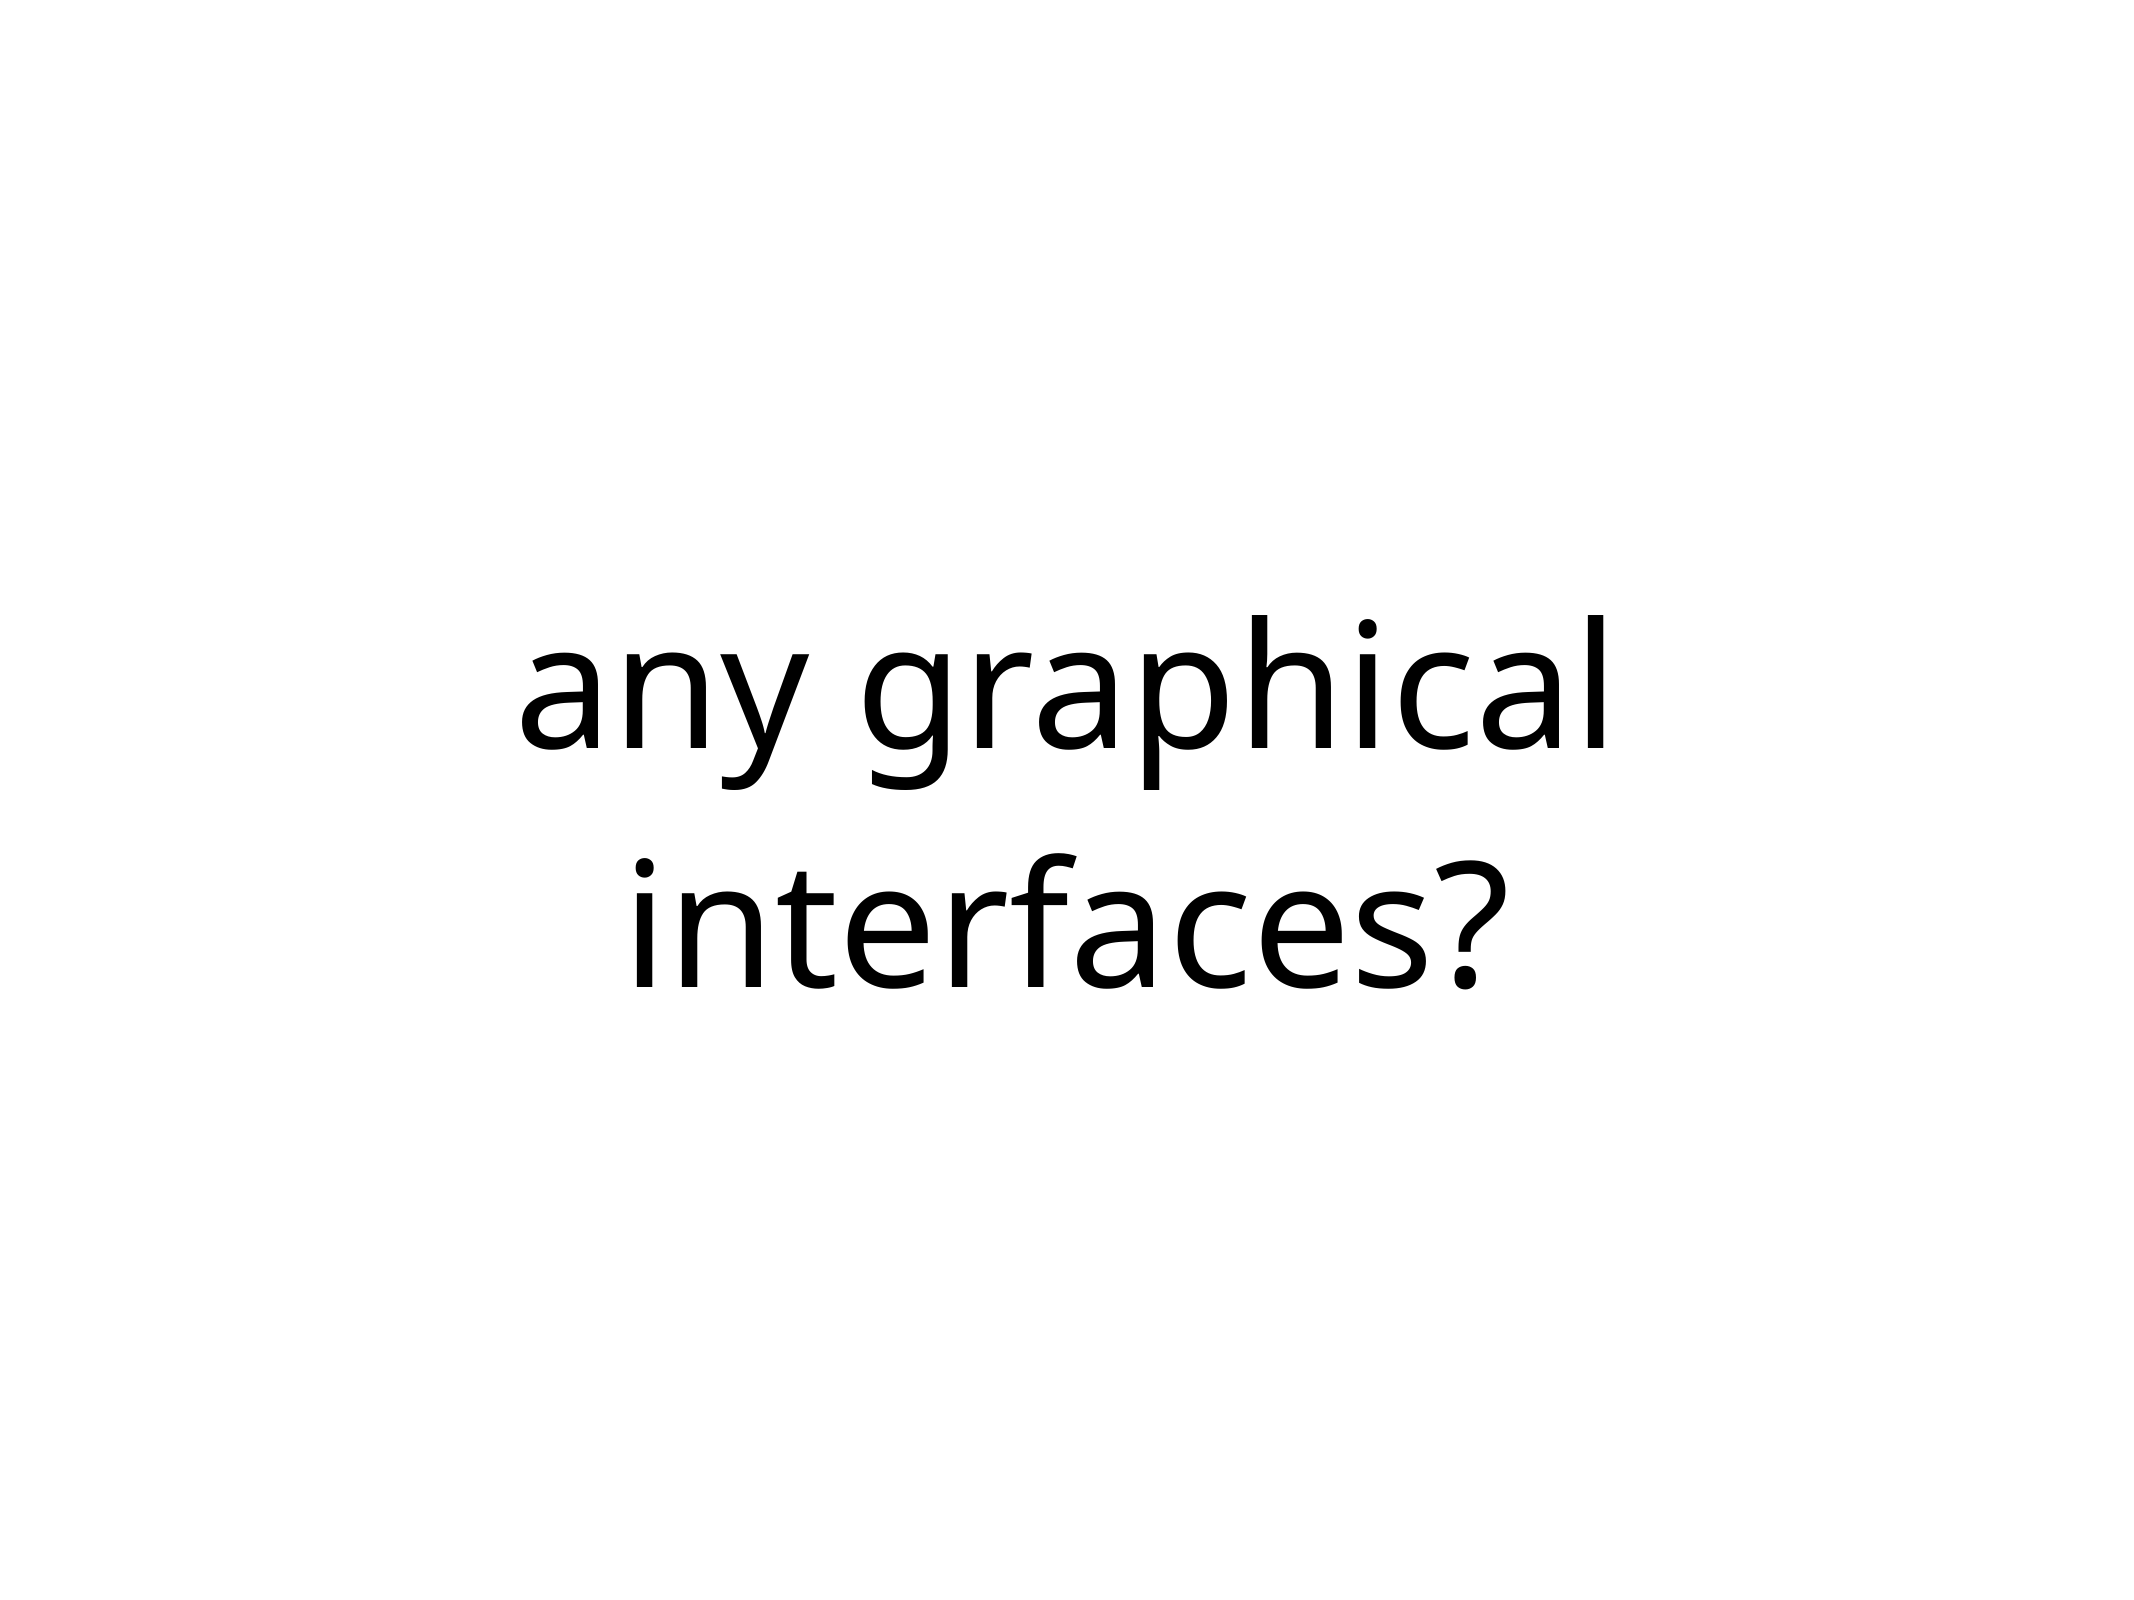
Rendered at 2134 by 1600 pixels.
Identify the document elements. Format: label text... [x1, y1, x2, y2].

title any graphical interfaces? [208, 487, 1925, 1113]
